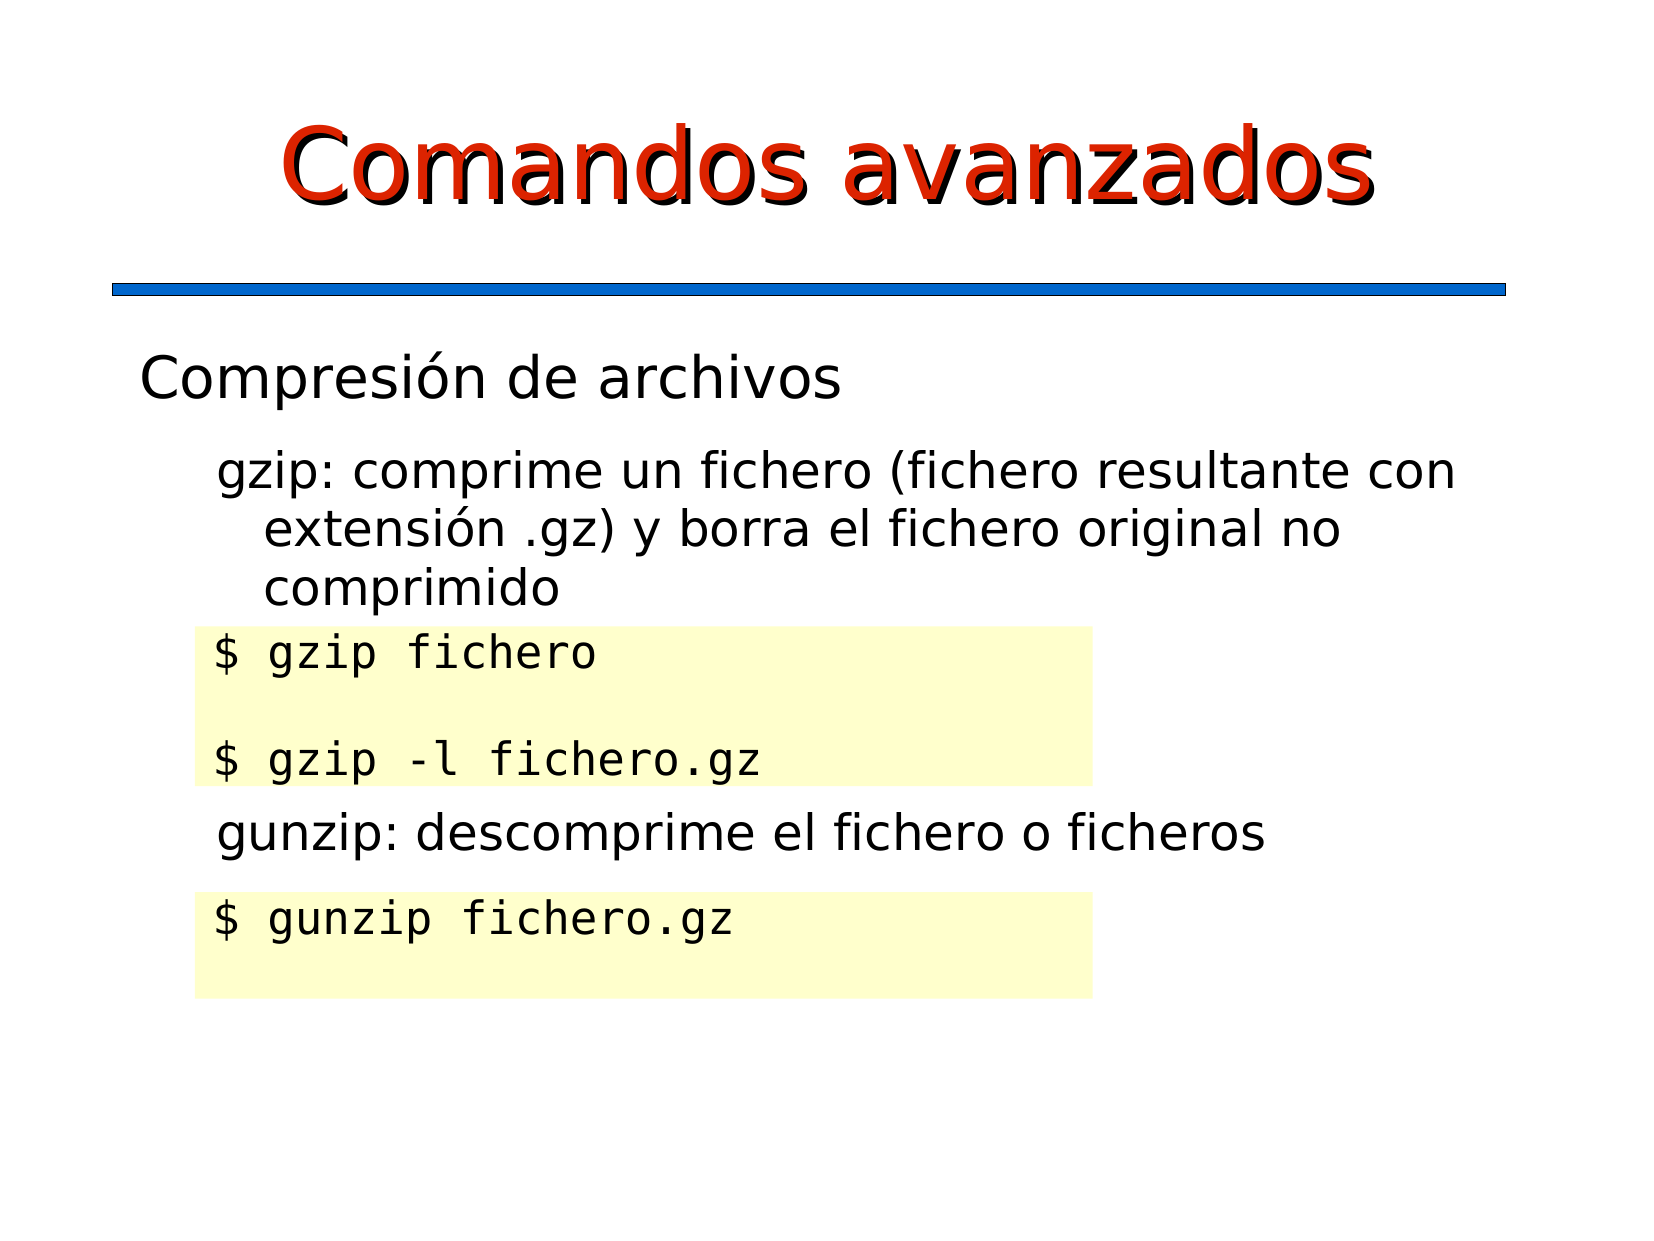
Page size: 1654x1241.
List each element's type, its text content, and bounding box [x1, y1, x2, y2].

list Compresión de archivos gzip: comprime un fichero (fichero resultante con extensión .gz) y borra el fichero original no comprimido gunzip: descomprime el fichero o ficheros [121, 344, 1534, 1141]
text_box $ gunzip fichero.gz [194, 892, 1093, 999]
text_box $ gzip fichero $ gzip -l fichero.gz [194, 626, 1093, 787]
title Comandos avanzados [121, 61, 1534, 269]
